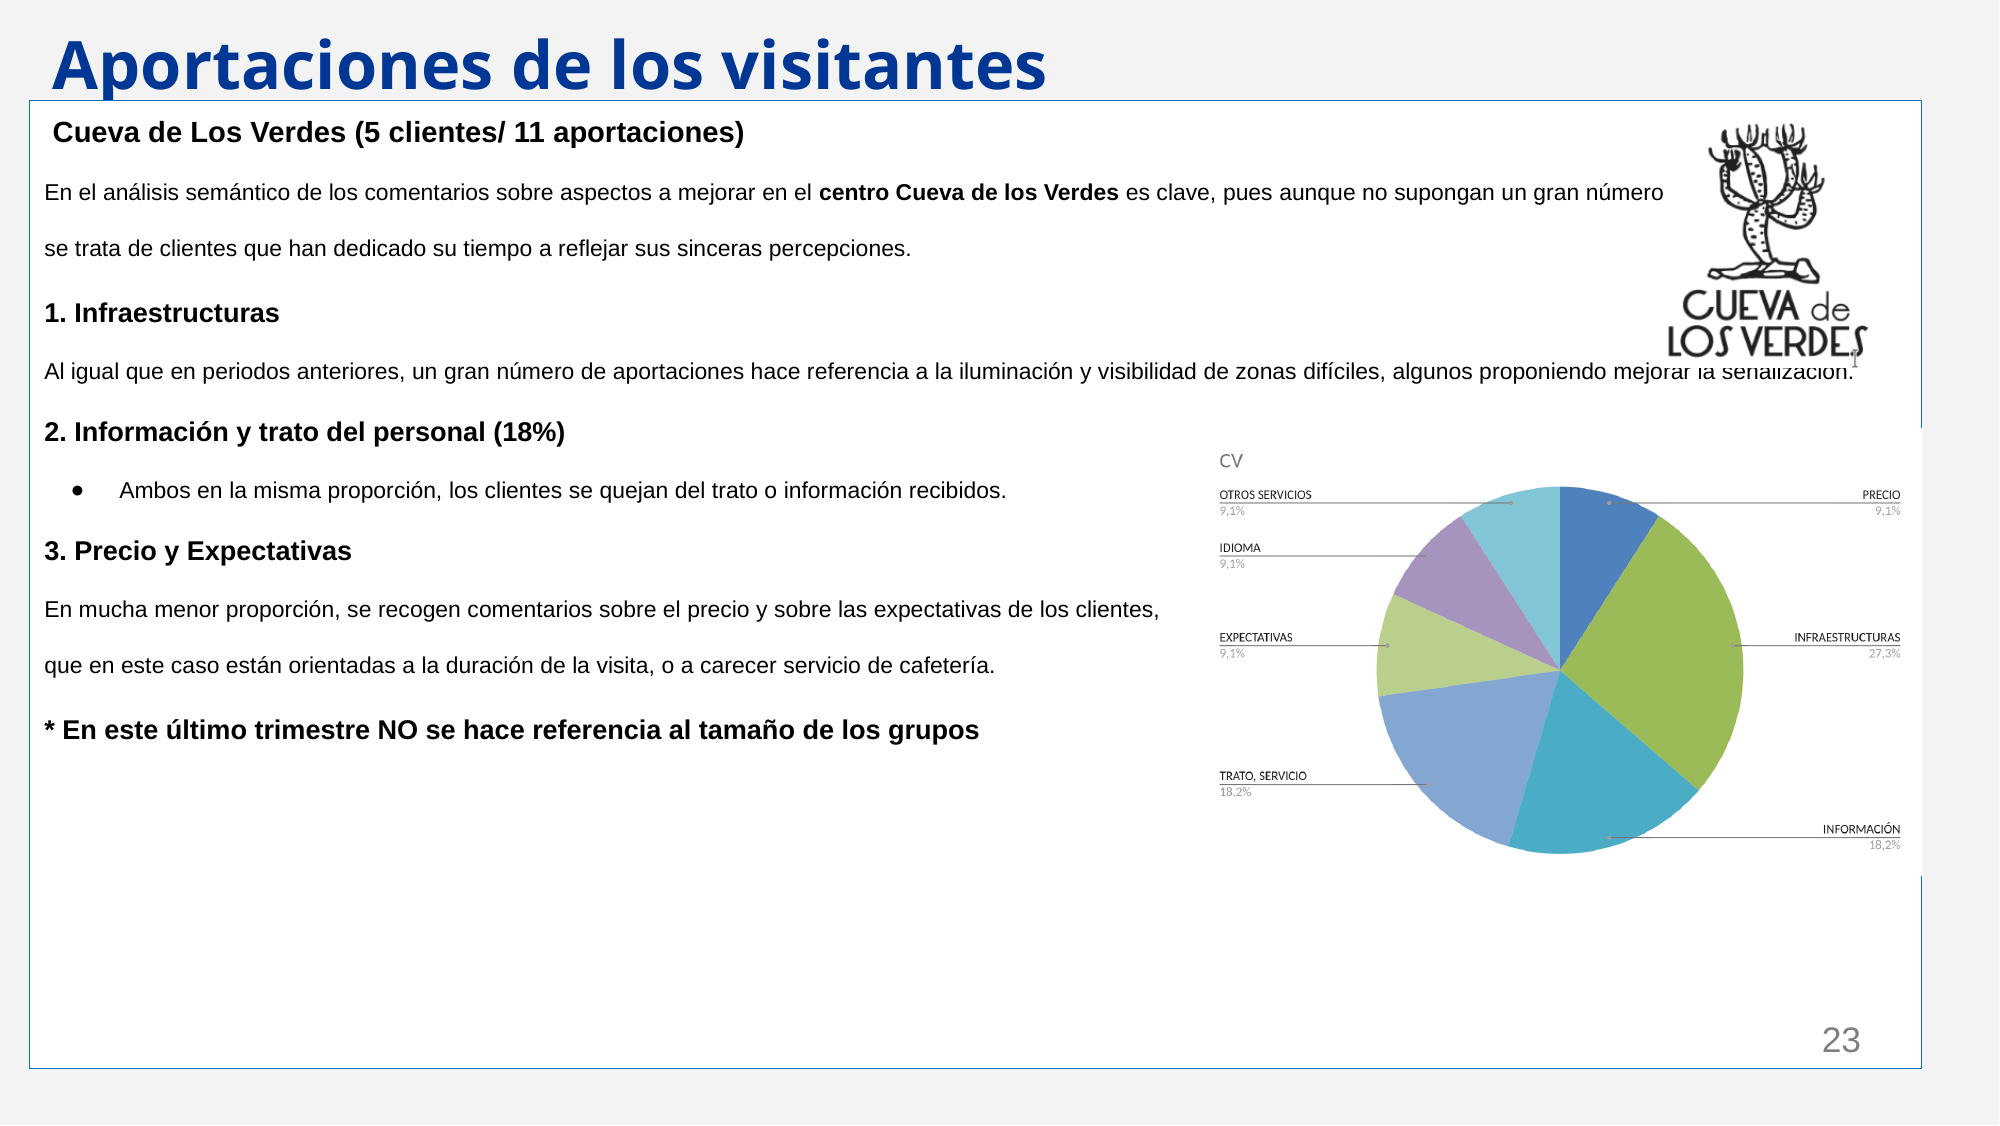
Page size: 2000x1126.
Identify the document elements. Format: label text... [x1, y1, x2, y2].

text_box Aportaciones de los visitantes [52, 0, 1945, 126]
slide_number <number> [1412, 1008, 1880, 1069]
picture [1197, 428, 1922, 876]
picture [1663, 115, 1880, 368]
text_box Cueva de Los Verdes (5 clientes/ 11 aportaciones) En el análisis semántico de los comentarios sobre aspectos a mejorar en el centro Cueva de los Verdes es clave, pues aunque no supongan un gran número, se trata de clientes que han dedicado su tiempo a reflejar sus sinceras percepciones. 1. Infraestructuras Al igual que en periodos anteriores, un gran número de aportaciones hace referencia a la iluminación y visibilidad de zonas difíciles, algunos proponiendo mejorar la señalización. 2. Información y trato del personal (18%) Ambos en la misma proporción, los clientes se quejan del trato o información recibidos. 3. Precio y Expectativas En mucha menor proporción, se recogen comentarios sobre el precio y sobre las expectativas de los clientes, que en este caso están orientadas a la duración de la visita, o a carecer servicio de cafetería. * En este último trimestre NO se hace referencia al tamaño de los grupos [29, 100, 1922, 1069]
